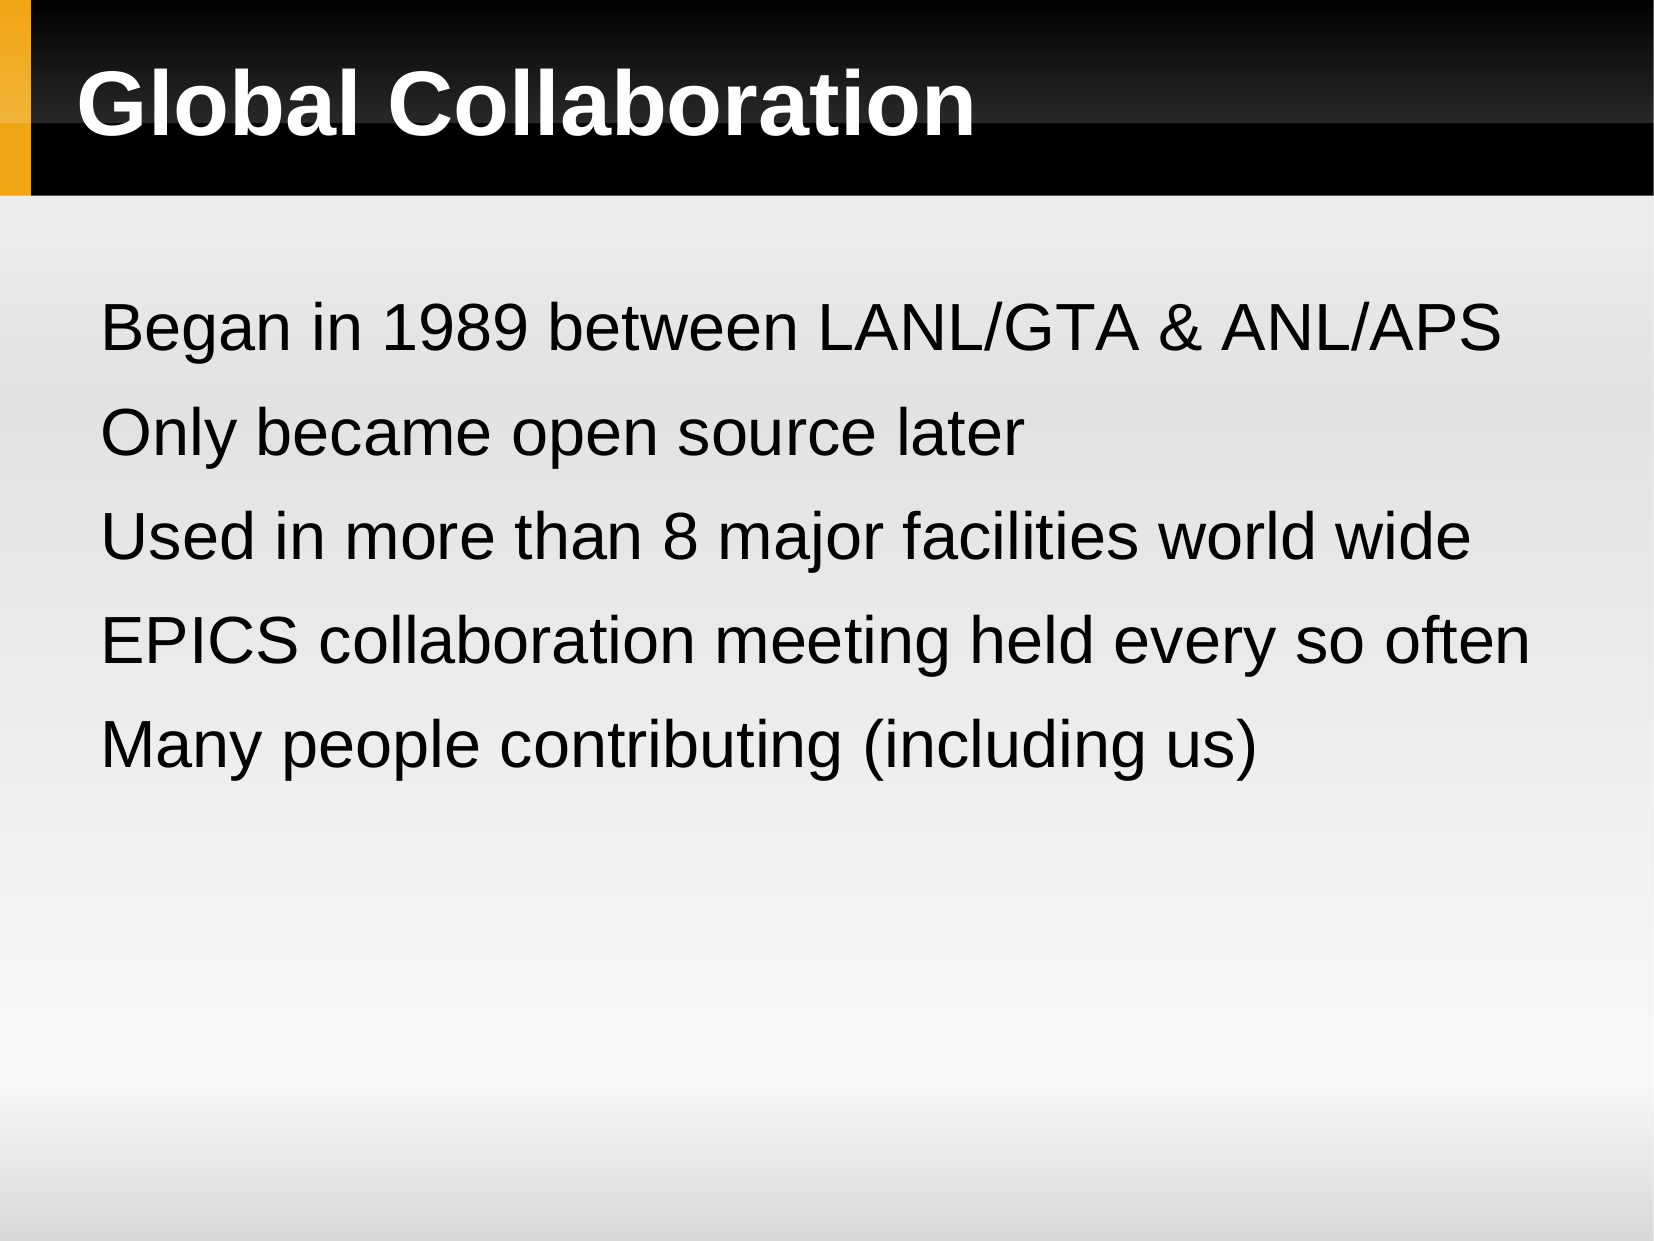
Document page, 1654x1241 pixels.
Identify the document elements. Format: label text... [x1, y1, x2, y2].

title Global Collaboration [76, 7, 1565, 200]
list Began in 1989 between LANL/GTA & ANL/APS Only became open source later Used in more than 8 major facilities world wide EPICS collaboration meeting held every so often Many people contributing (including us) [82, 290, 1571, 1094]
picture [0, 0, 1654, 1241]
